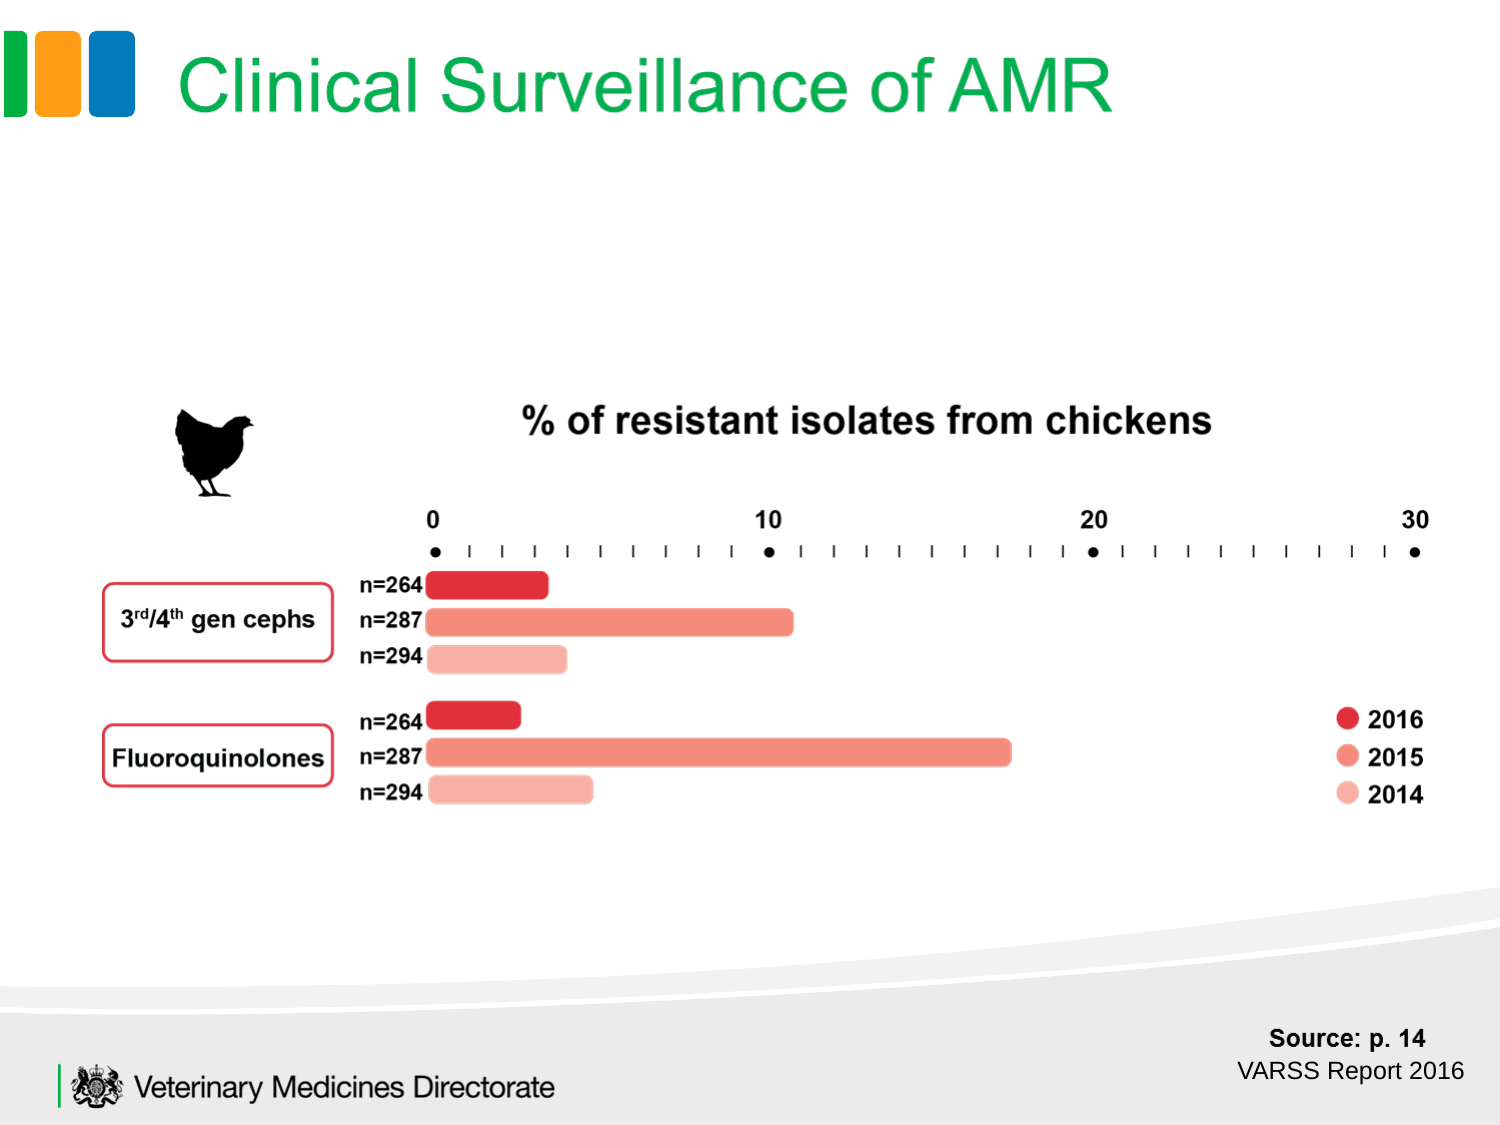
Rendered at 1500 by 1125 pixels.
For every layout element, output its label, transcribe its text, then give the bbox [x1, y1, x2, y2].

text_box VARSS Report 2016 [1222, 1046, 1483, 1092]
picture [58, 16, 1441, 1109]
